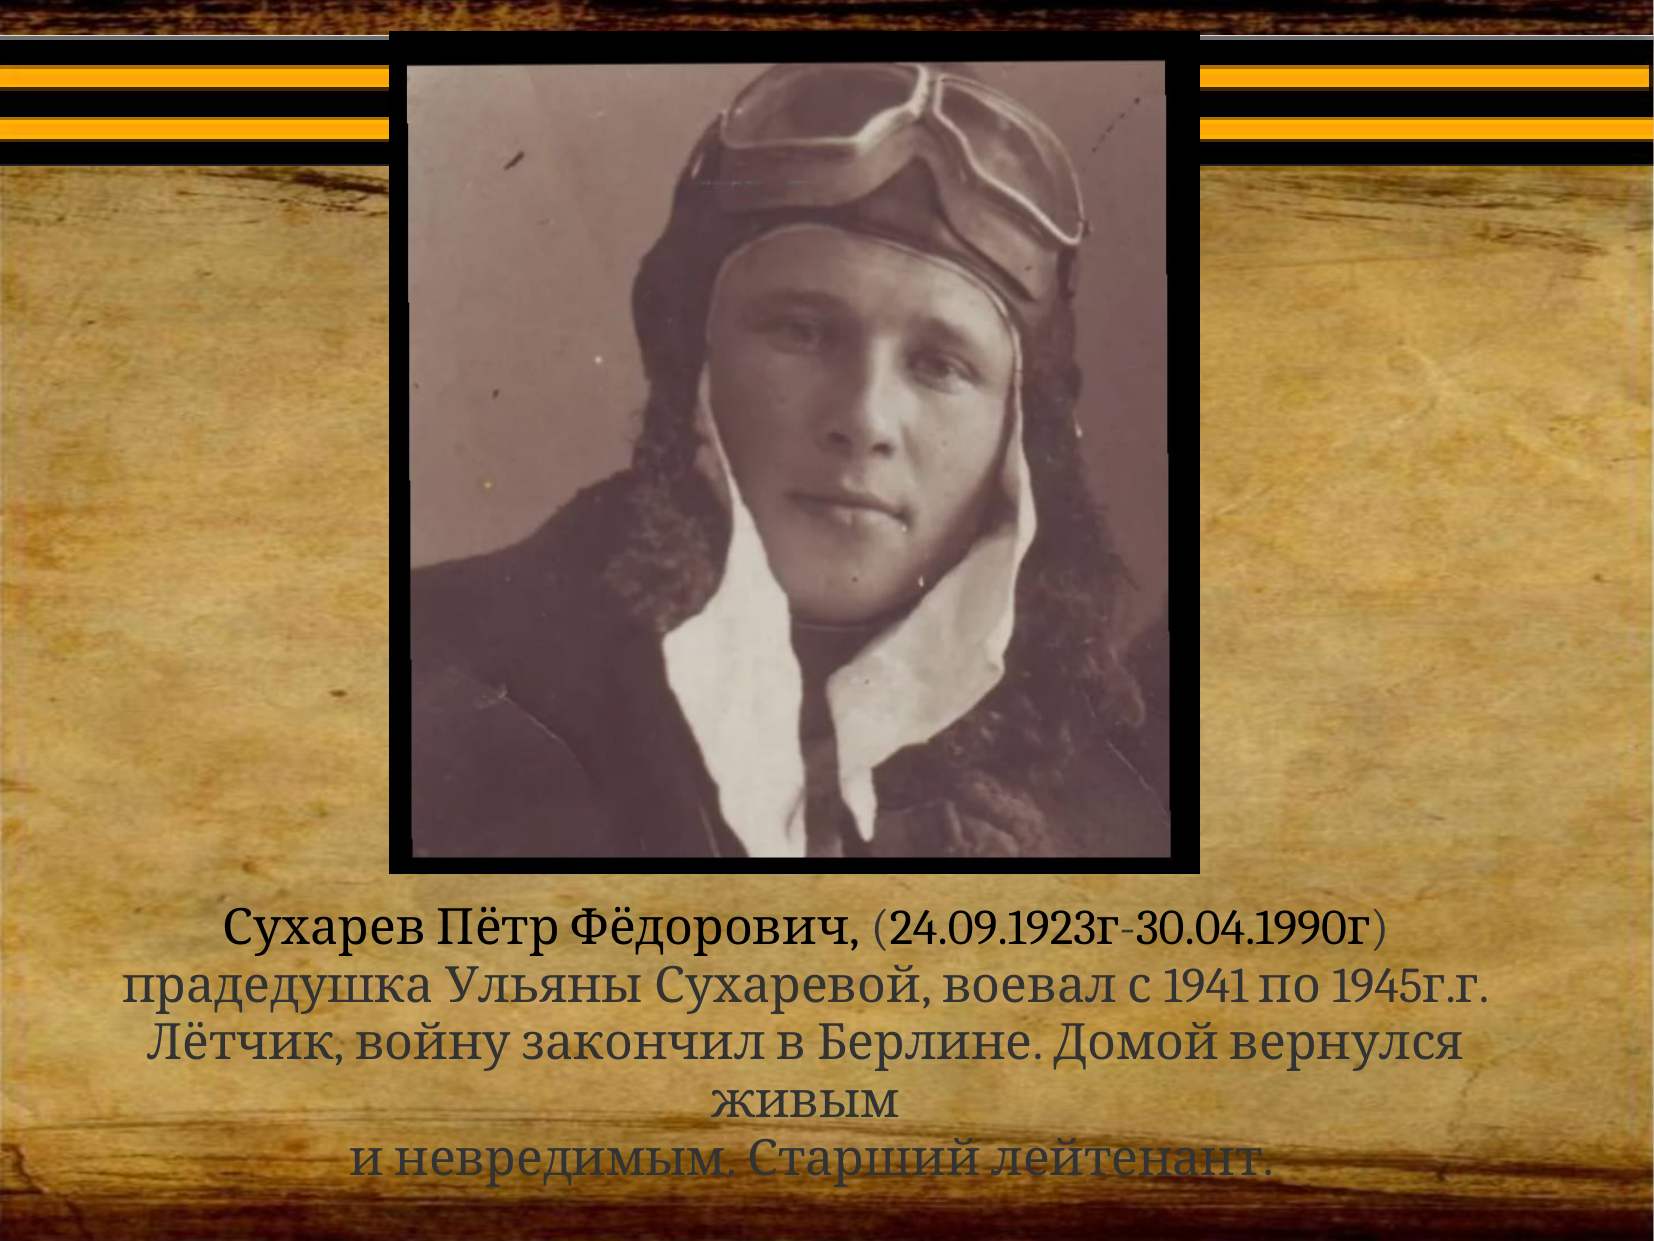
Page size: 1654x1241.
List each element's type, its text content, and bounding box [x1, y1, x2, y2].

picture [0, 0, 1654, 1241]
subtitle Сухарев Пётр Фёдорович, (24.09.1923г-30.04.1990г) прадедушка Ульяны Сухаревой, воевал с 1941 по 1945г.г. Лётчик, войну закончил в Берлине. Домой вернулся живым и невредимым. Старший лейтенант. [99, 899, 1512, 1182]
